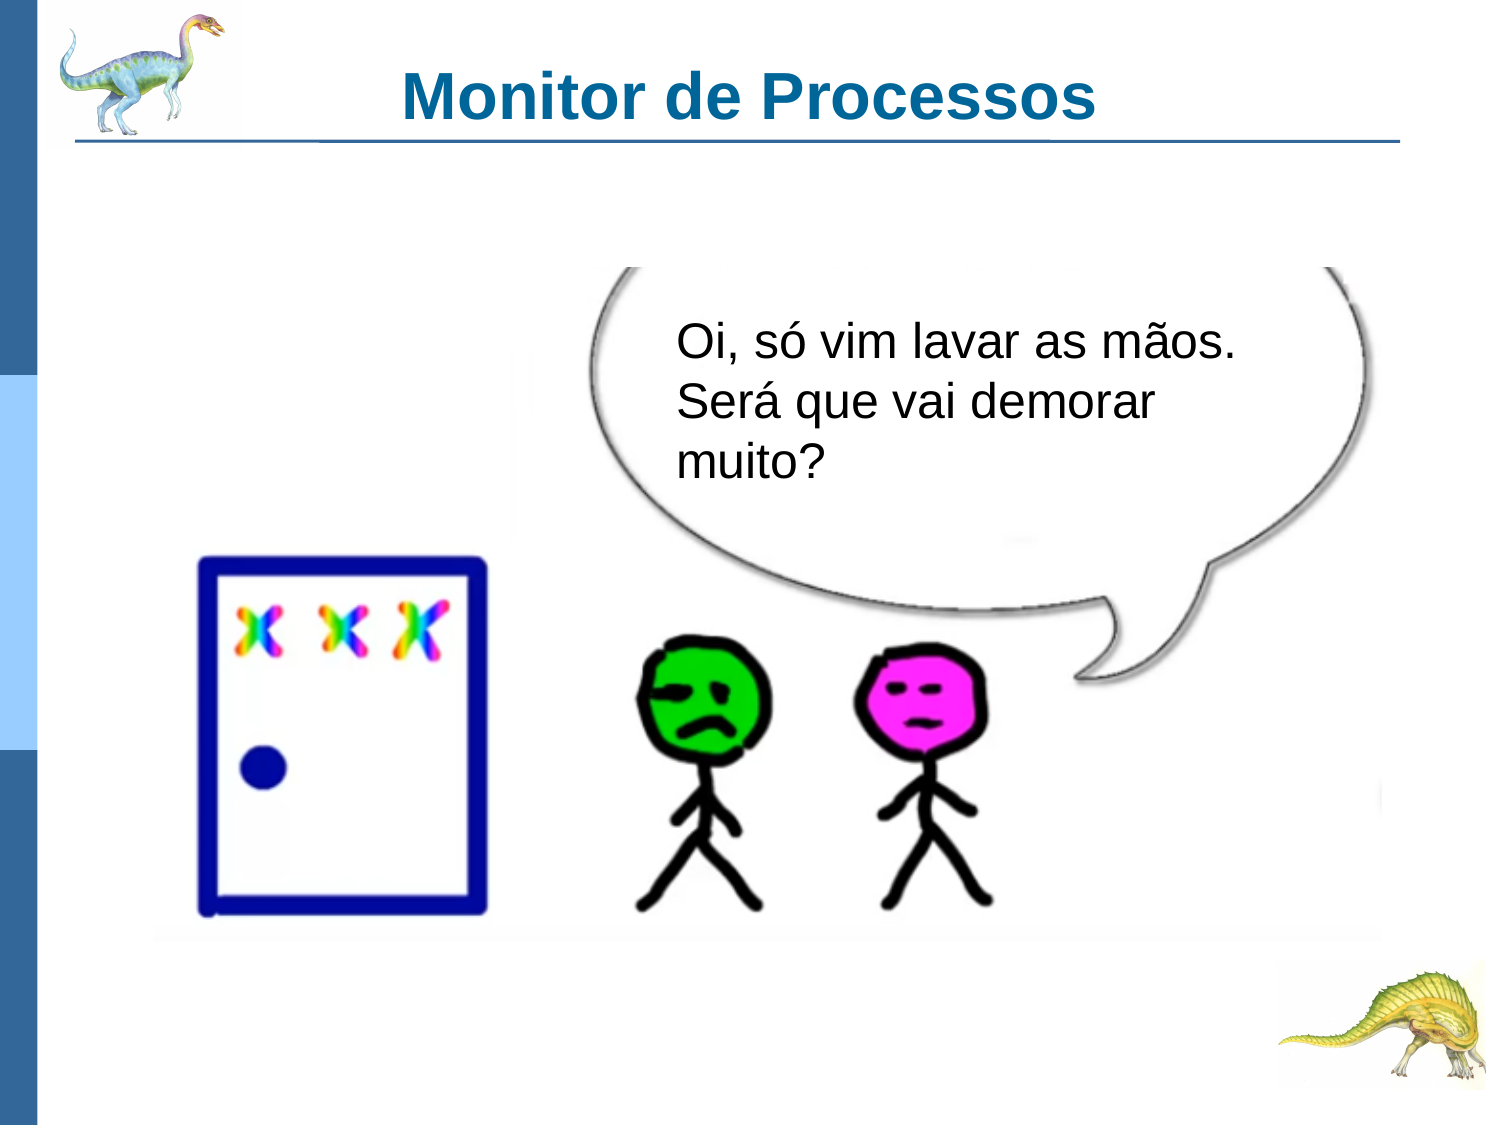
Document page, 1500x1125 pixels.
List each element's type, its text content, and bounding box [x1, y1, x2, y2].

text_box Monitor de Processos [75, 45, 1426, 141]
text_box Oi, só vim lavar as mãos. Será que vai demorar muito? [661, 301, 1276, 497]
picture [153, 267, 1382, 942]
picture [46, 0, 243, 149]
picture [1275, 959, 1486, 1090]
